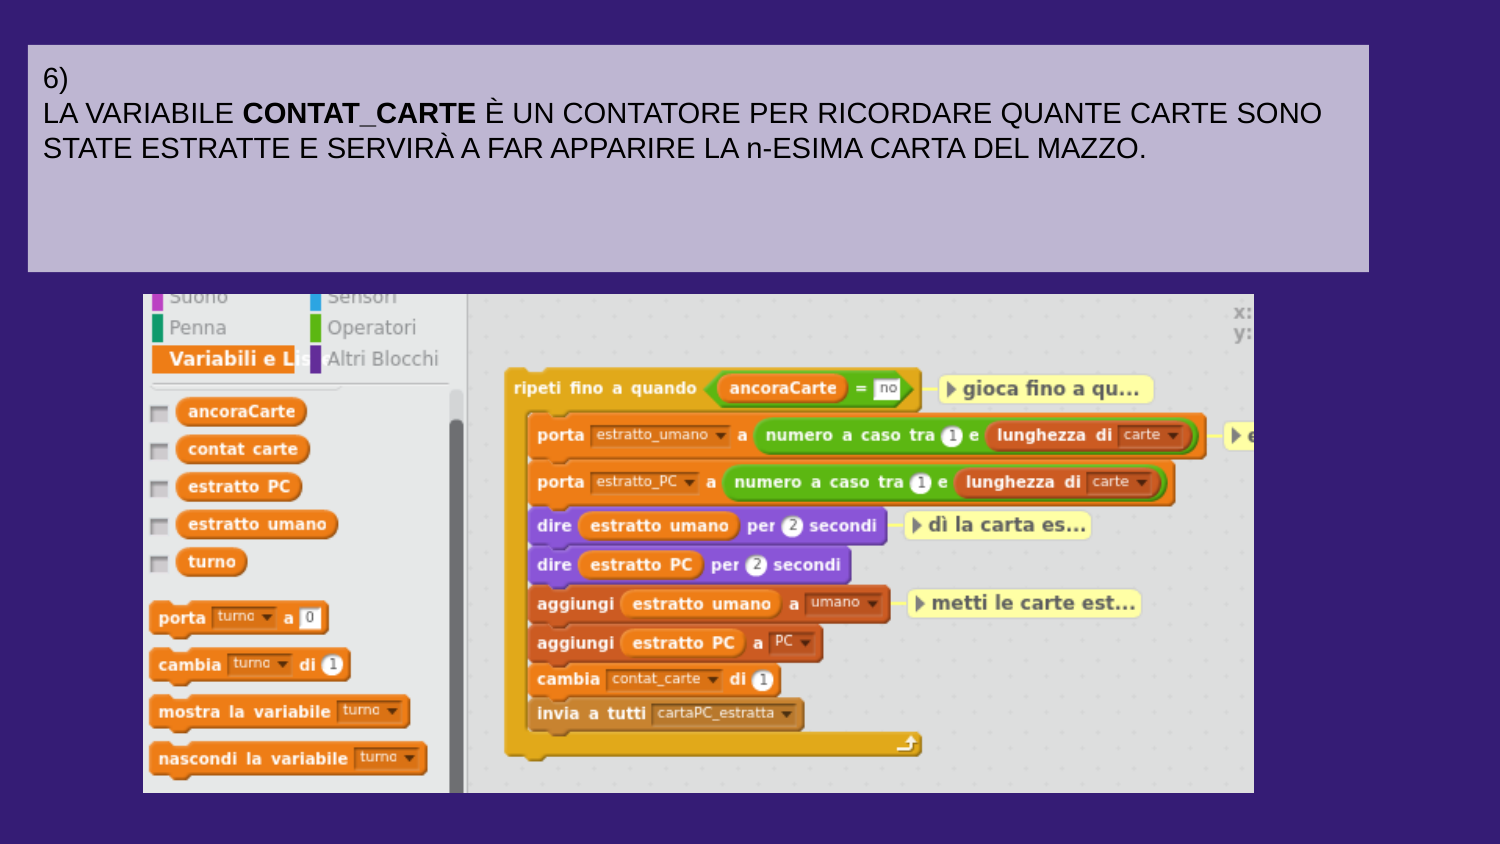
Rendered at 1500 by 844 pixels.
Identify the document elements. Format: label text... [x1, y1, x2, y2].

text_box 6) LA VARIABILE CONTAT_CARTE È UN CONTATORE PER RICORDARE QUANTE CARTE SONO STATE ESTRATTE E SERVIRÀ A FAR APPARIRE LA n-ESIMA CARTA DEL MAZZO. [27, 44, 1369, 273]
picture [143, 294, 1254, 793]
